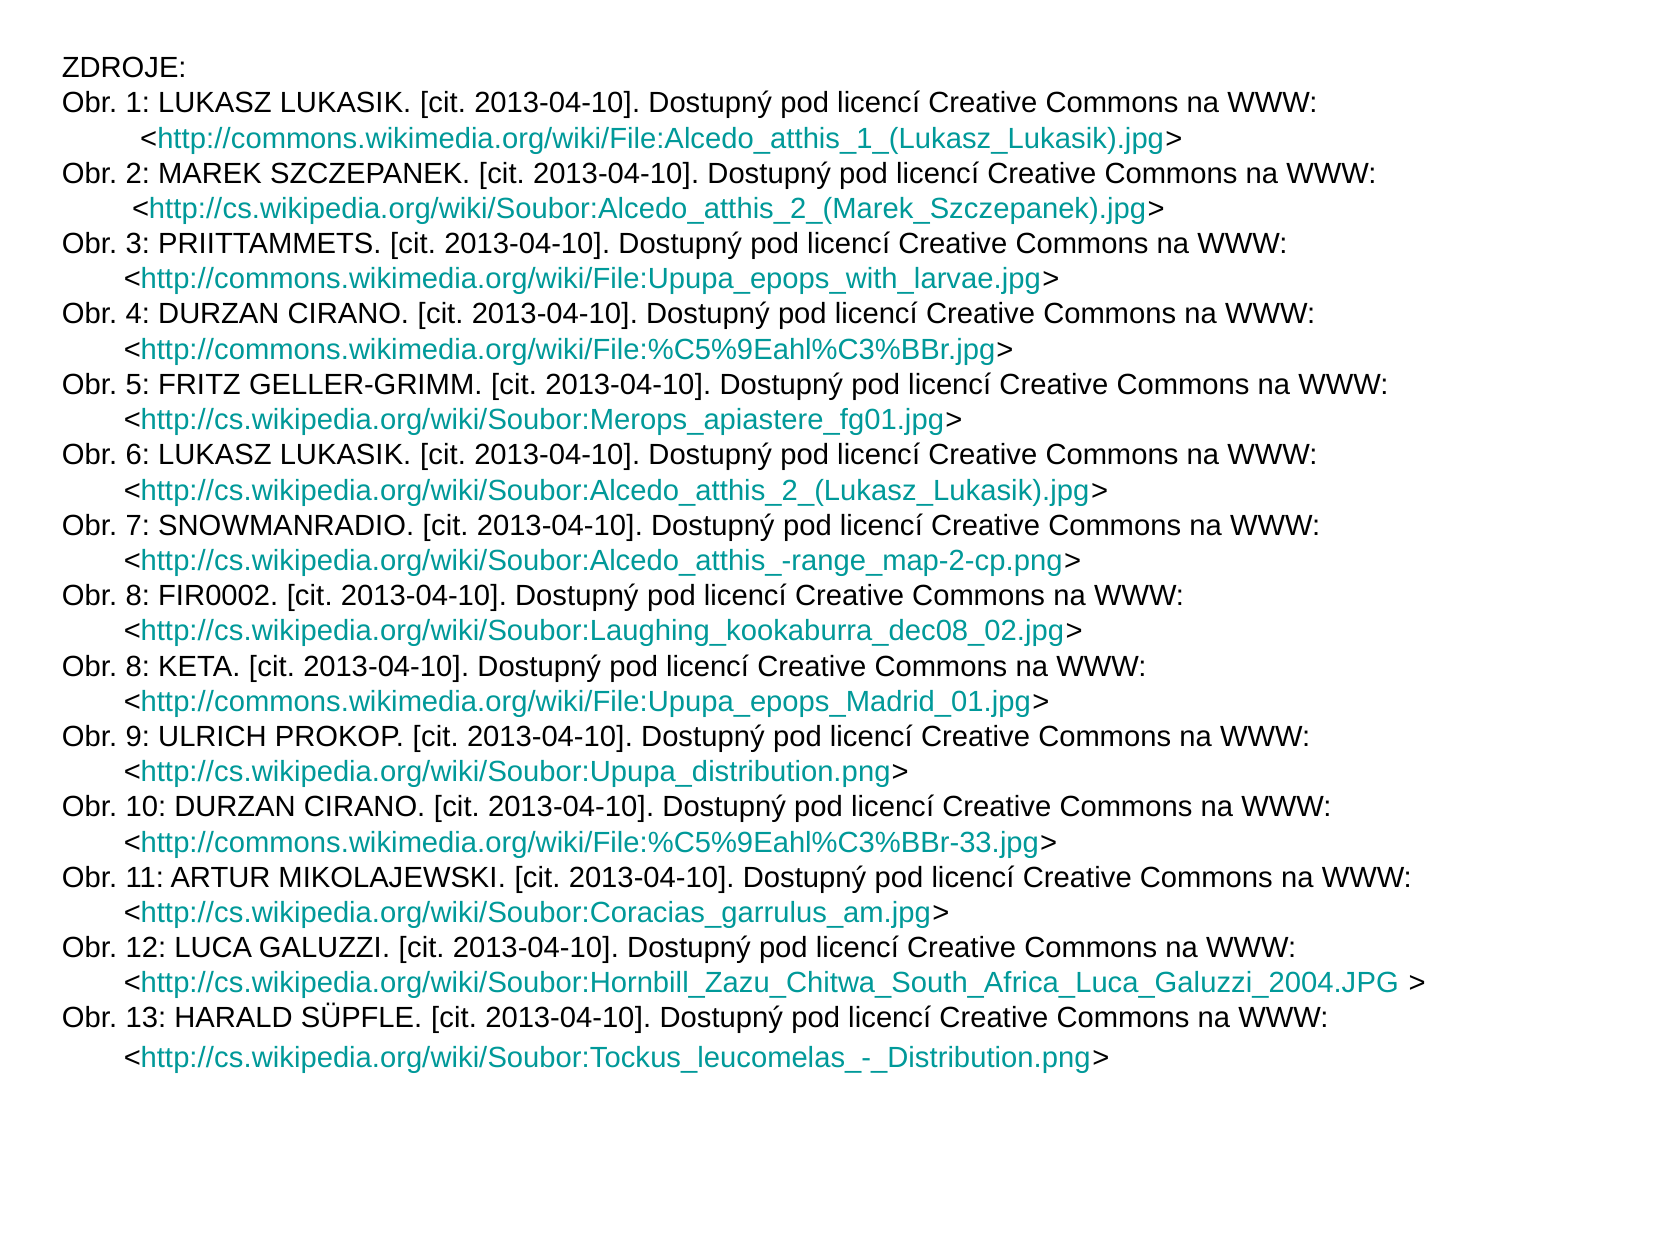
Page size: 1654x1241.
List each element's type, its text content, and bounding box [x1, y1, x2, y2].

list ZDROJE: Obr. 1: LUKASZ LUKASIK. [cit. 2013-04-10]. Dostupný pod licencí Creative Commons na WWW: <http://commons.wikimedia.org/wiki/File:Alcedo_atthis_1_(Lukasz_Lukasik).jpg> Obr. 2: MAREK SZCZEPANEK. [cit. 2013-04-10]. Dostupný pod licencí Creative Commons na WWW: <http://cs.wikipedia.org/wiki/Soubor:Alcedo_atthis_2_(Marek_Szczepanek).jpg> Obr. 3: PRIITTAMMETS. [cit. 2013-04-10]. Dostupný pod licencí Creative Commons na WWW: <http://commons.wikimedia.org/wiki/File:Upupa_epops_with_larvae.jpg> Obr. 4: DURZAN CIRANO. [cit. 2013-04-10]. Dostupný pod licencí Creative Commons na WWW: <http://commons.wikimedia.org/wiki/File:%C5%9Eahl%C3%BBr.jpg> Obr. 5: FRITZ GELLER-GRIMM. [cit. 2013-04-10]. Dostupný pod licencí Creative Commons na WWW: <http://cs.wikipedia.org/wiki/Soubor:Merops_apiastere_fg01.jpg> Obr. 6: LUKASZ LUKASIK. [cit. 2013-04-10]. Dostupný pod licencí Creative Commons na WWW: <http://cs.wikipedia.org/wiki/Soubor:Alcedo_atthis_2_(Lukasz_Lukasik).jpg> Obr. 7: SNOWMANRADIO. [cit. 2013-04-10]. Dostupný pod licencí Creative Commons na WWW: <http://cs.wikipedia.org/wiki/Soubor:Alcedo_atthis_-range_map-2-cp.png> Obr. 8: FIR0002. [cit. 2013-04-10]. Dostupný pod licencí Creative Commons na WWW: <http://cs.wikipedia.org/wiki/Soubor:Laughing_kookaburra_dec08_02.jpg> Obr. 8: KETA. [cit. 2013-04-10]. Dostupný pod licencí Creative Commons na WWW: <http://commons.wikimedia.org/wiki/File:Upupa_epops_Madrid_01.jpg> Obr. 9: ULRICH PROKOP. [cit. 2013-04-10]. Dostupný pod licencí Creative Commons na WWW: <http://cs.wikipedia.org/wiki/Soubor:Upupa_distribution.png> Obr. 10: DURZAN CIRANO. [cit. 2013-04-10]. Dostupný pod licencí Creative Commons na WWW: <http://commons.wikimedia.org/wiki/File:%C5%9Eahl%C3%BBr-33.jpg> Obr. 11: ARTUR MIKOLAJEWSKI. [cit. 2013-04-10]. Dostupný pod licencí Creative Commons na WWW: <http://cs.wikipedia.org/wiki/Soubor:Coracias_garrulus_am.jpg> Obr. 12: LUCA GALUZZI. [cit. 2013-04-10]. Dostupný pod licencí Creative Commons na WWW: <http://cs.wikipedia.org/wiki/Soubor:Hornbill_Zazu_Chitwa_South_Africa_Luca_Galuzzi_2004.JPG > Obr. 13: HARALD SÜPFLE. [cit. 2013-04-10]. Dostupný pod licencí Creative Commons na WWW: <http://cs.wikipedia.org/wiki/Soubor:Tockus_leucomelas_-_Distribution.png> [45, 47, 1609, 1241]
